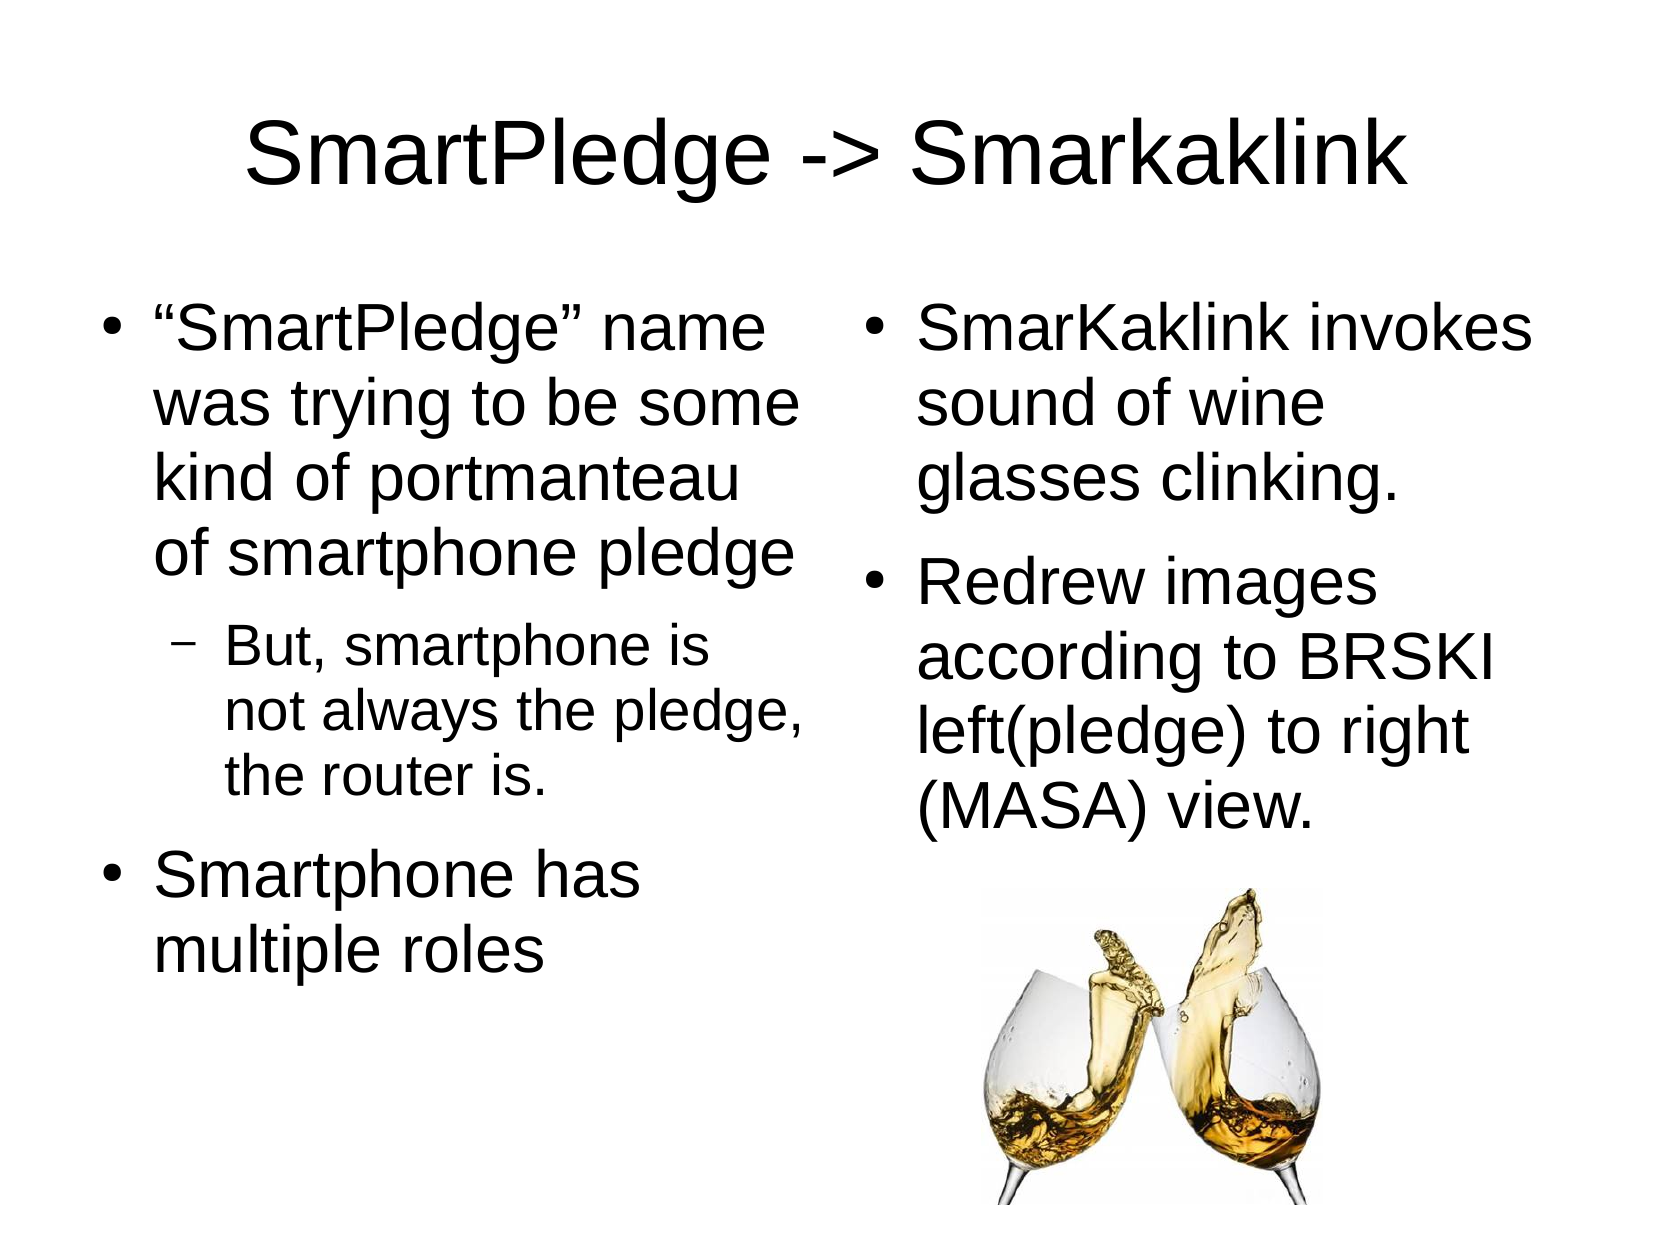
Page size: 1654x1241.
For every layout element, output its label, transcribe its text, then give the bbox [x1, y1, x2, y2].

list “SmartPledge” name was trying to be some kind of portmanteau of smartphone pledge But, smartphone is not always the pledge, the router is. Smartphone has multiple roles [82, 290, 809, 1010]
list SmarKaklink invokes sound of wine glasses clinking. Redrew images according to BRSKI left(pledge) to right (MASA) view. [845, 290, 1572, 1010]
title SmartPledge -> Smarkaklink [82, 49, 1571, 257]
picture [981, 888, 1323, 1205]
